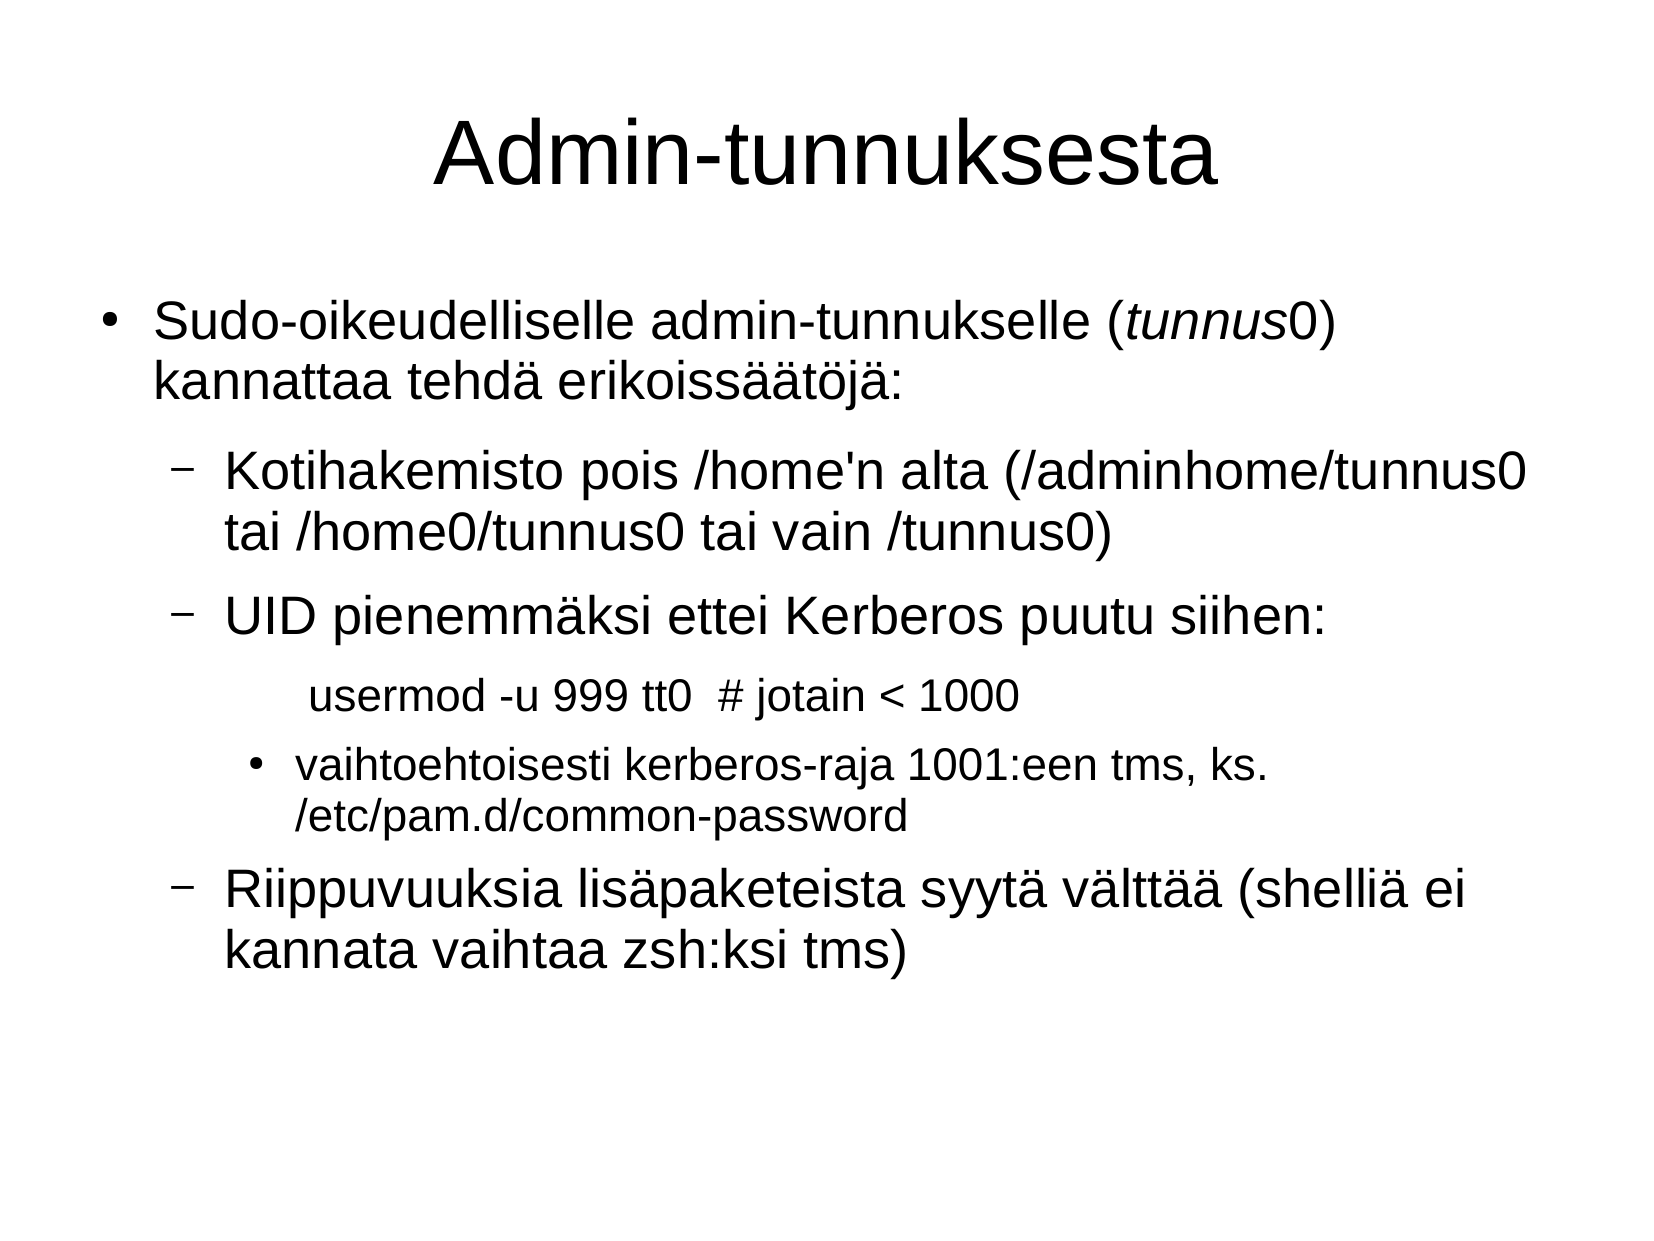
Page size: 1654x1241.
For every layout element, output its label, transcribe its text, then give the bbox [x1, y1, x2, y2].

list Sudo-oikeudelliselle admin-tunnukselle (tunnus0) kannattaa tehdä erikoissäätöjä: Kotihakemisto pois /home'n alta (/adminhome/tunnus0 tai /home0/tunnus0 tai vain /tunnus0) UID pienemmäksi ettei Kerberos puutu siihen: usermod -u 999 tt0 # jotain < 1000 vaihtoehtoisesti kerberos-raja 1001:een tms, ks. /etc/pam.d/common-password Riippuvuuksia lisäpaketeista syytä välttää (shelliä ei kannata vaihtaa zsh:ksi tms) [82, 290, 1571, 1010]
title Admin-tunnuksesta [82, 49, 1571, 257]
